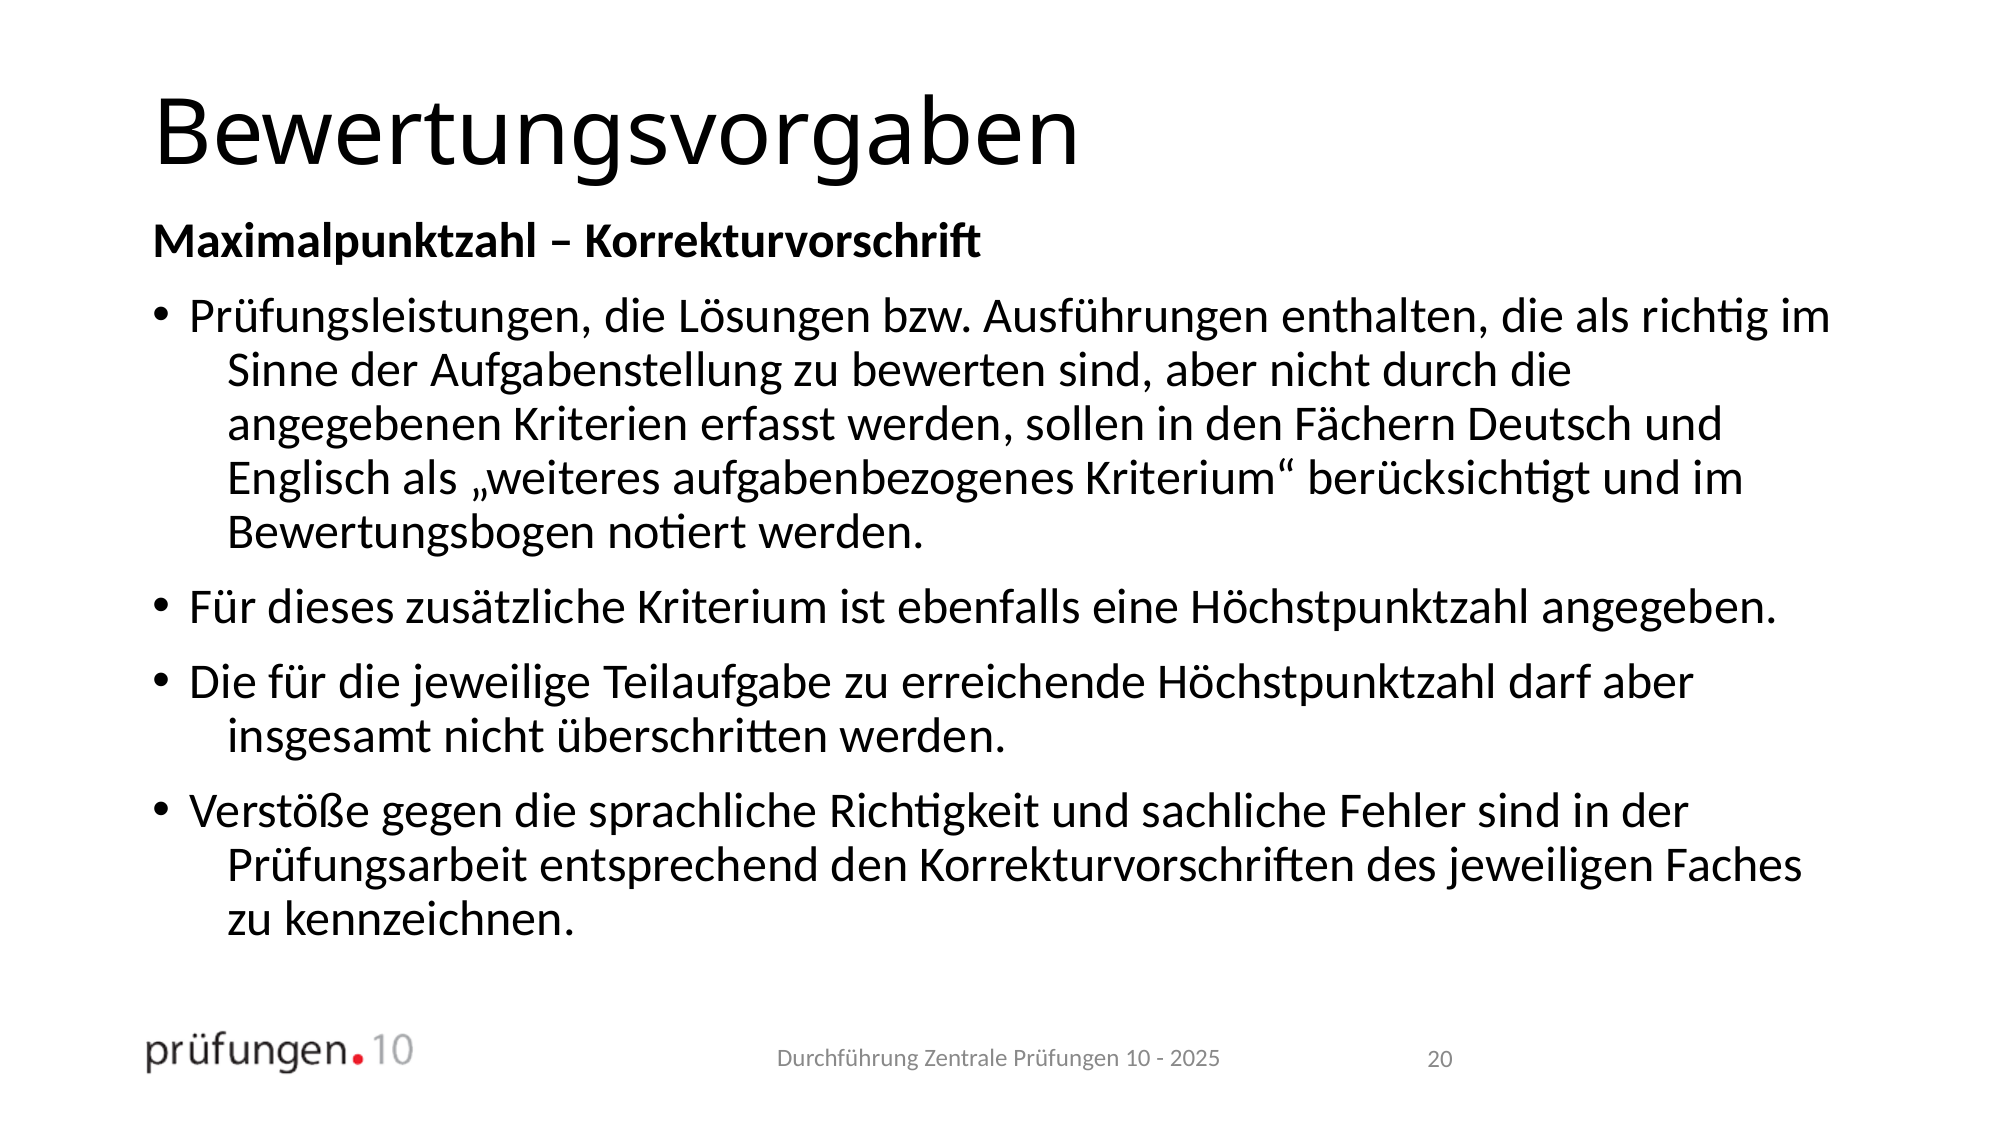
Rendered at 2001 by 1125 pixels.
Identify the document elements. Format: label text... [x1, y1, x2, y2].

list Maximalpunktzahl – Korrekturvorschrift Prüfungsleistungen, die Lösungen bzw. Ausführungen enthalten, die als richtig im Sinne der Aufgabenstellung zu bewerten sind, aber nicht durch die angegebenen Kriterien erfasst werden, sollen in den Fächern Deutsch und Englisch als „weiteres aufgabenbezogenes Kriterium“ berücksichtigt und im Bewertungsbogen notiert werden. Für dieses zusätzliche Kriterium ist ebenfalls eine Höchstpunktzahl angegeben. Die für die jeweilige Teilaufgabe zu erreichende Höchstpunktzahl darf aber insgesamt nicht überschritten werden. Verstöße gegen die sprachliche Richtigkeit und sachliche Fehler sind in der Prüfungsarbeit entsprechend den Korrekturvorschriften des jeweiligen Faches zu kennzeichnen. [137, 207, 1863, 1014]
title Bewertungsvorgaben [137, 77, 1863, 193]
picture [137, 1023, 423, 1080]
text_box <Foliennummer> [1412, 1027, 1863, 1088]
